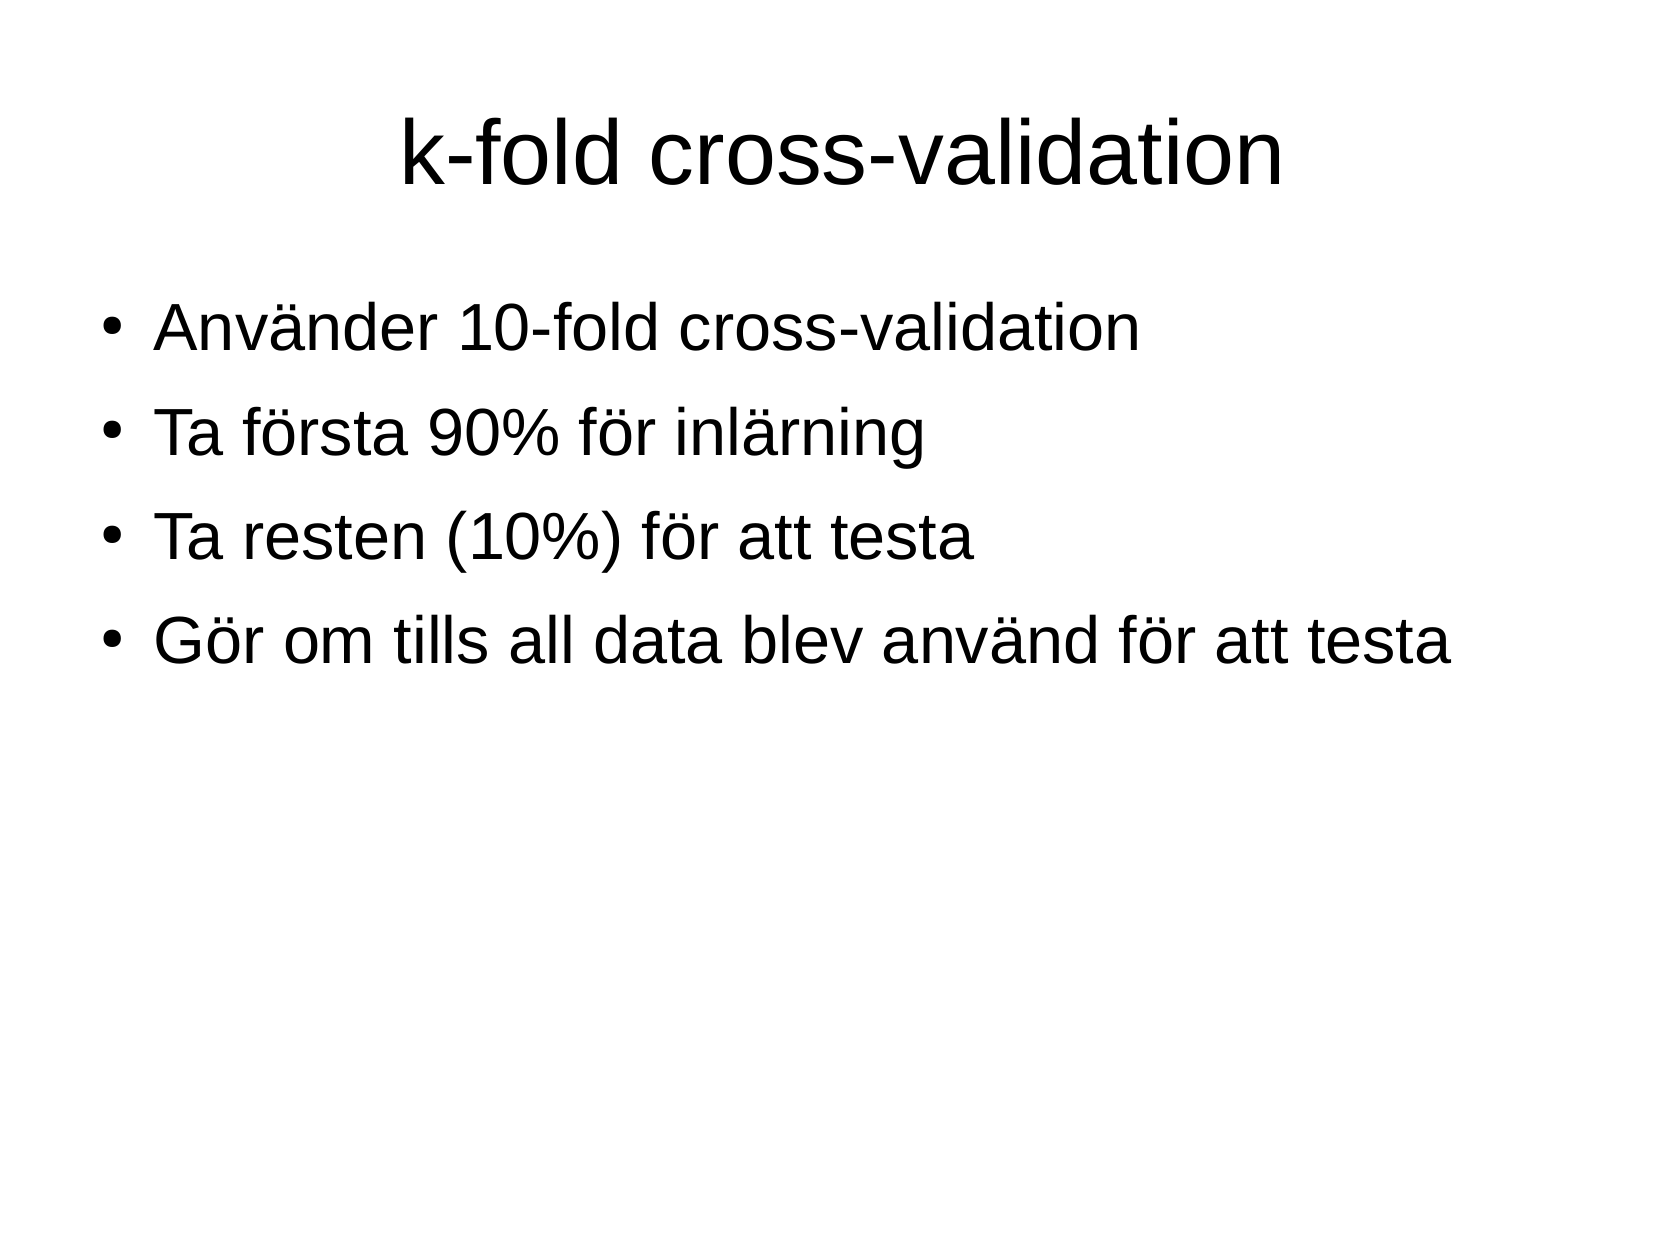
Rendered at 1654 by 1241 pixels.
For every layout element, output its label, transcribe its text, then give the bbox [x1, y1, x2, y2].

list Använder 10-fold cross-validation Ta första 90% för inlärning Ta resten (10%) för att testa Gör om tills all data blev använd för att testa [82, 290, 1571, 1010]
title k-fold cross-validation [82, 49, 1571, 257]
